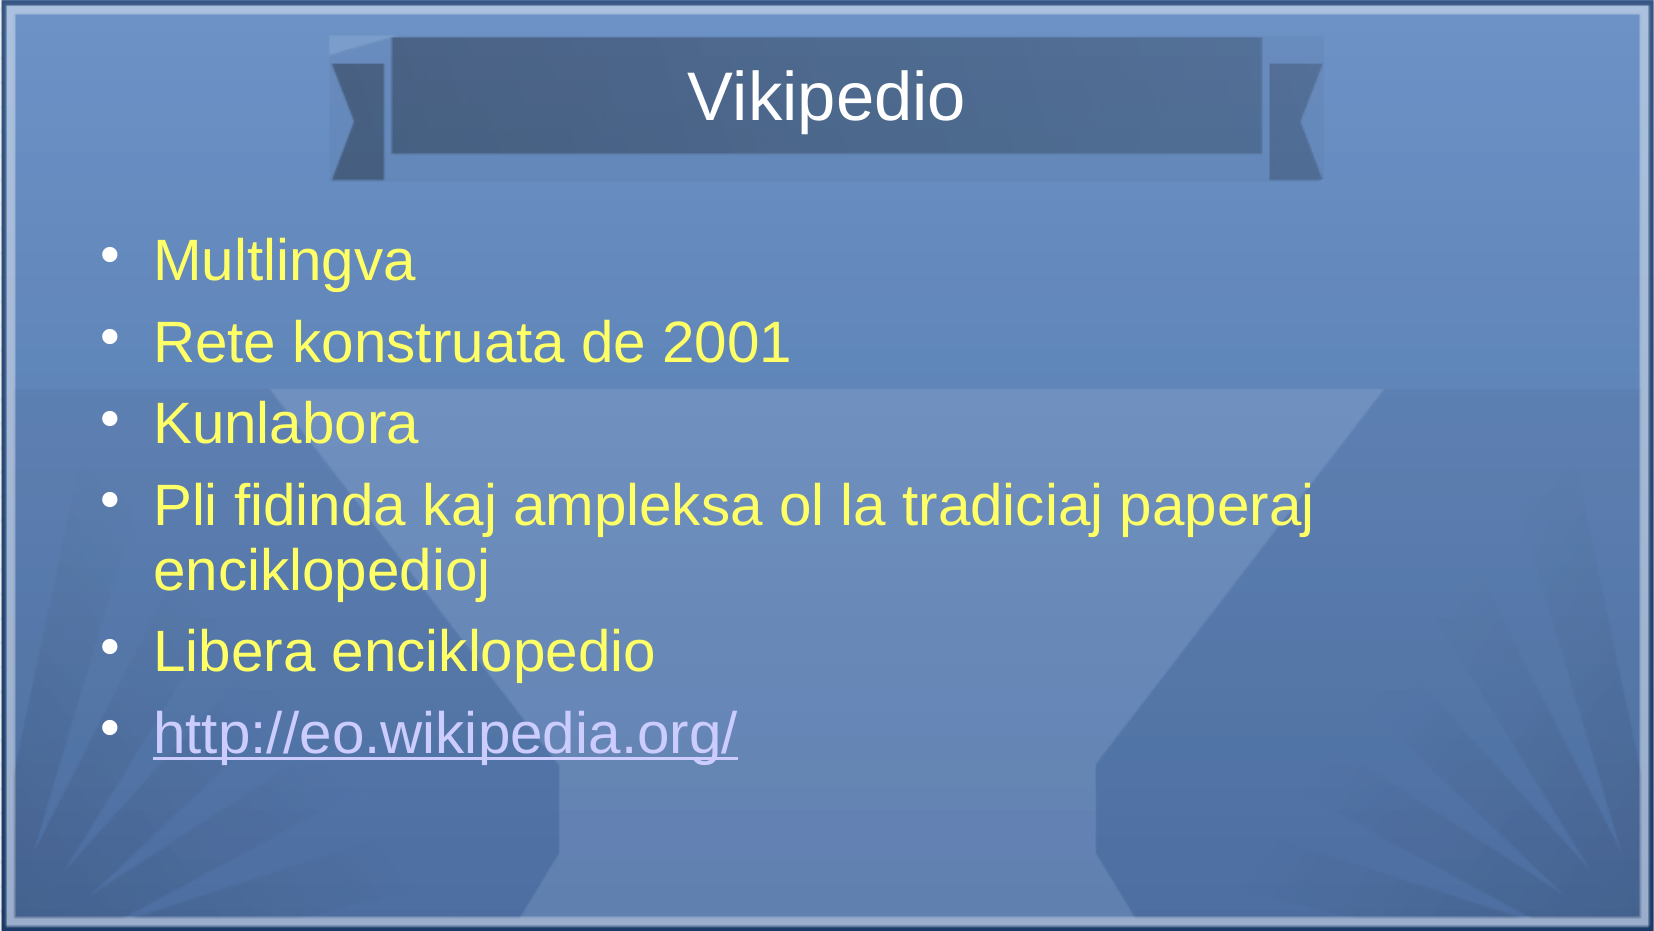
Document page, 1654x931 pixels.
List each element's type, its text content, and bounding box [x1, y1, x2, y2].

list Multlingva Rete konstruata de 2001 Kunlabora Pli fidinda kaj ampleksa ol la tradiciaj paperaj enciklopedioj Libera enciklopedio http://eo.wikipedia.org/ [82, 224, 1571, 848]
picture [0, 0, 1654, 931]
title Vikipedio [389, 35, 1264, 154]
